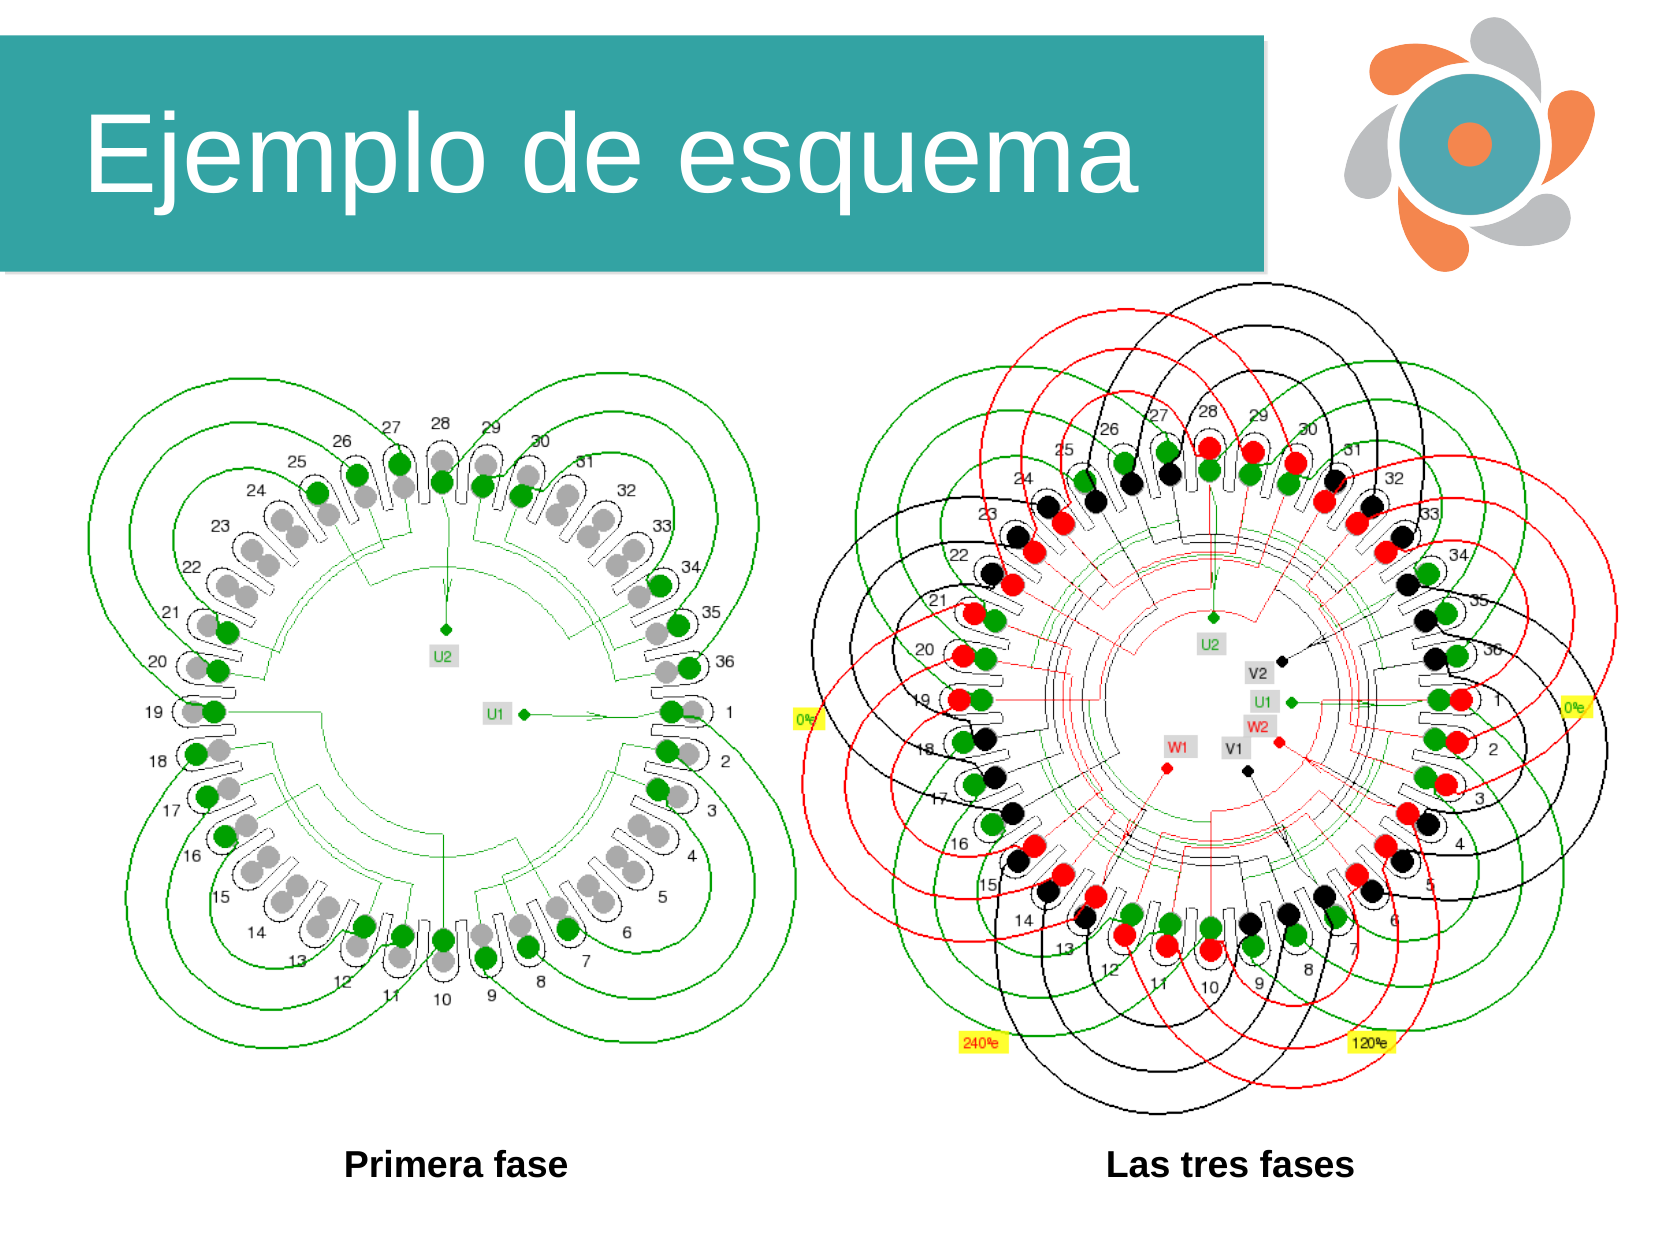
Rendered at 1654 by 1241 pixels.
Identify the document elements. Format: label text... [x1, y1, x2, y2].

title Ejemplo de esquema [82, 49, 1250, 257]
picture [0, 17, 1654, 1155]
text_box Primera fase [329, 1155, 584, 1193]
text_box Las tres fases [1090, 1143, 1371, 1193]
